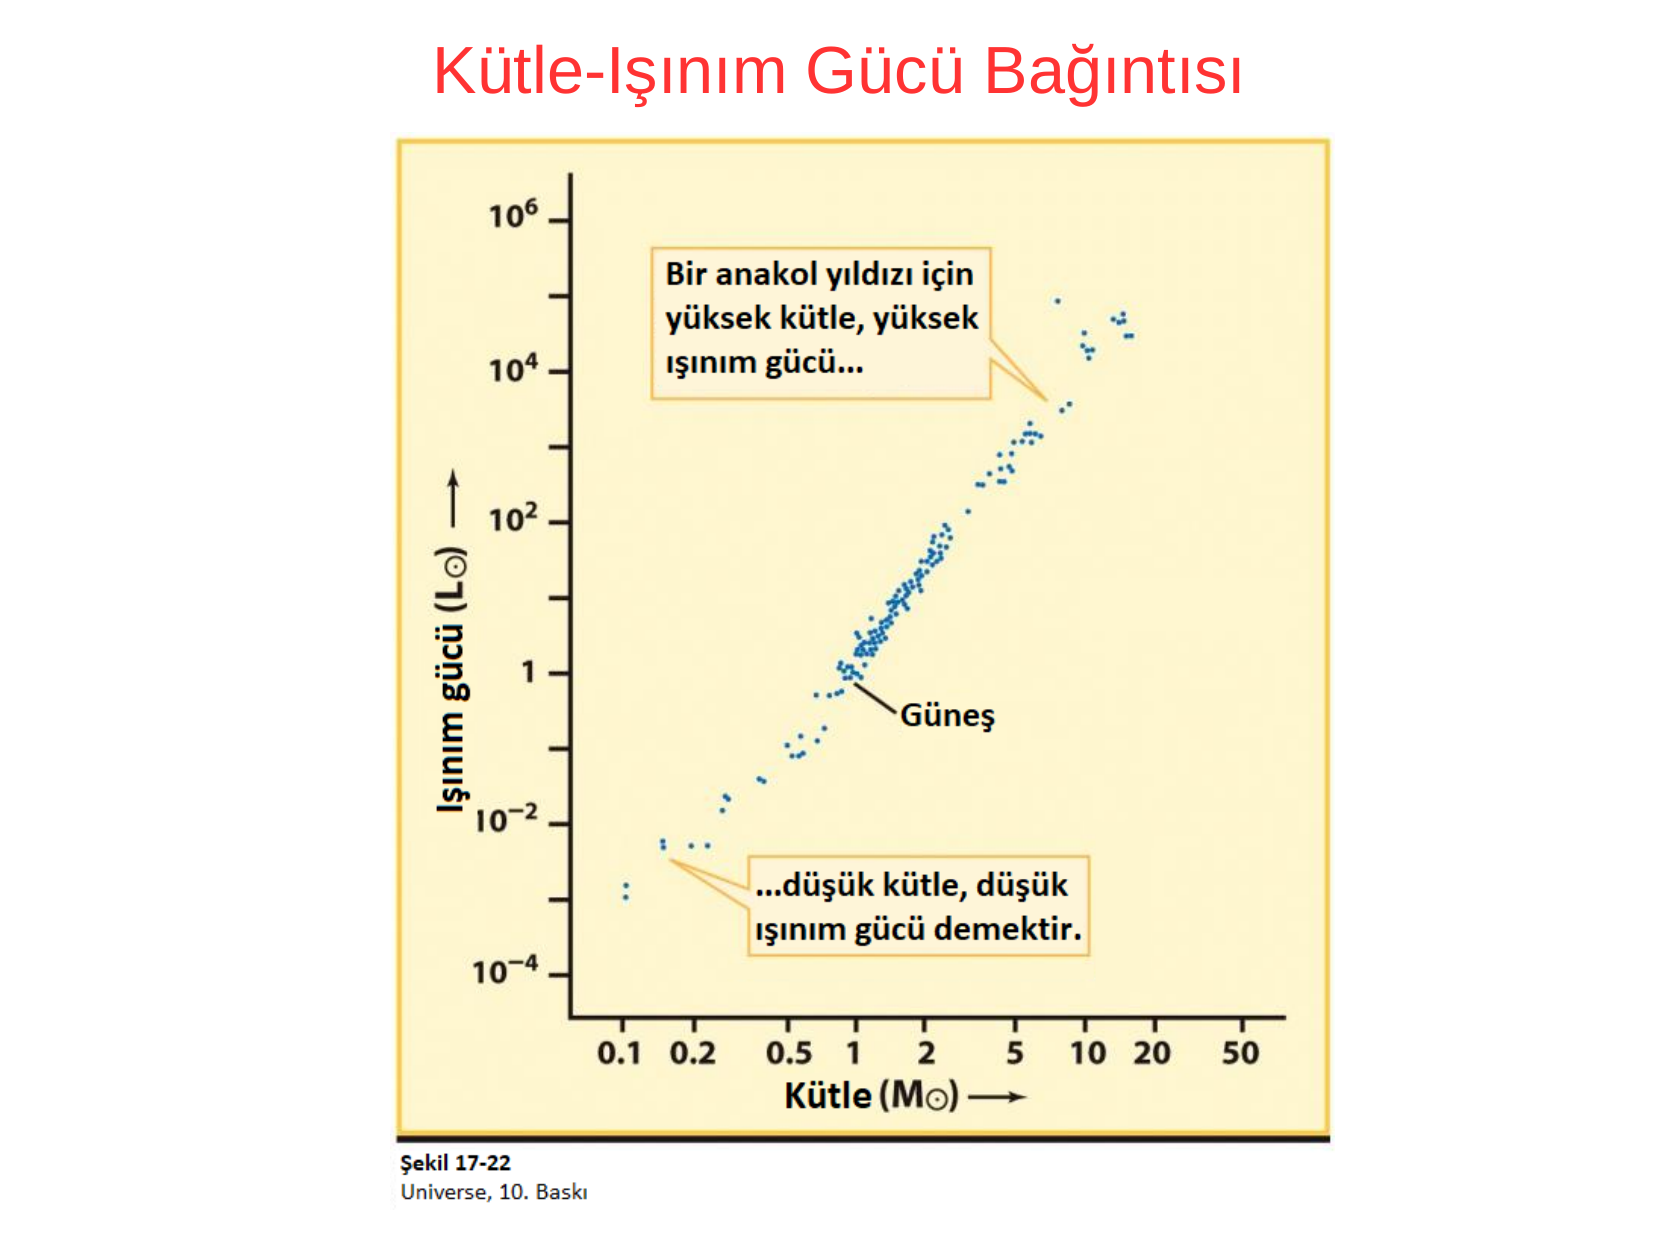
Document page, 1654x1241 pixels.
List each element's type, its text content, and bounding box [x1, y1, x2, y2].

text_box Kütle-Işınım Gücü Bağıntısı [240, 25, 1441, 133]
picture [390, 132, 1335, 1210]
